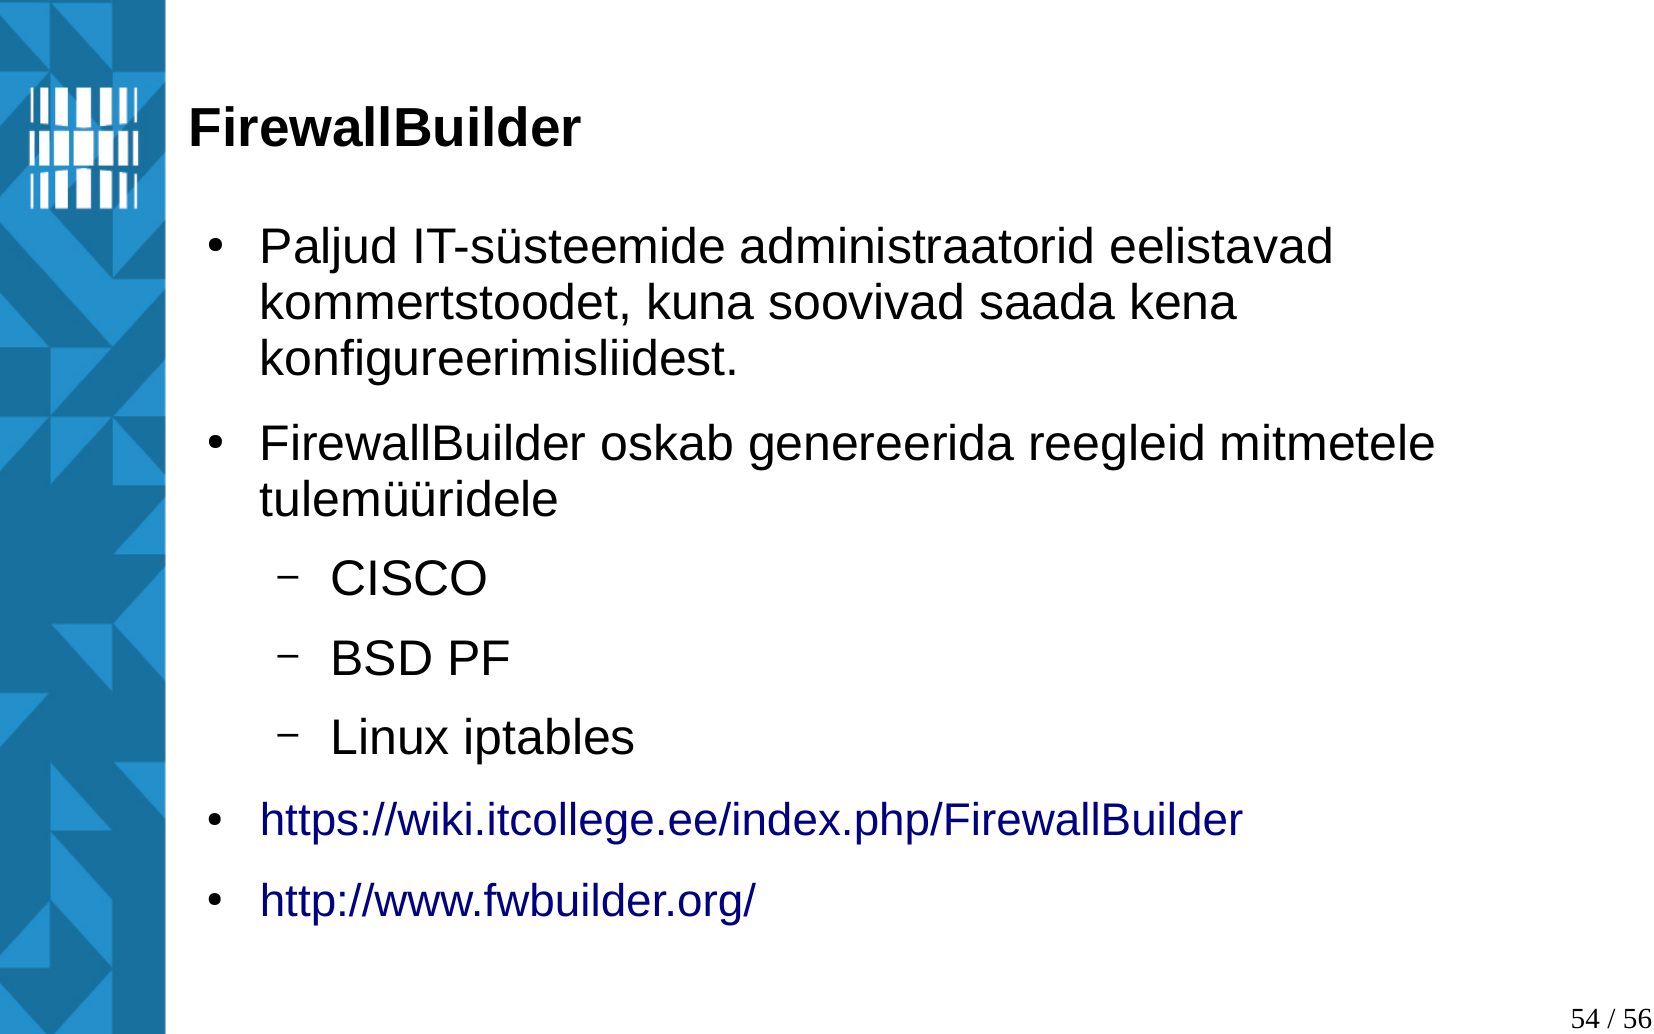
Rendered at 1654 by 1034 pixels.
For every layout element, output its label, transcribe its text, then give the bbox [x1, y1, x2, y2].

list Paljud IT-süsteemide administraatorid eelistavad kommertstoodet, kuna soovivad saada kena konfigureerimisliidest. FirewallBuilder oskab genereerida reegleid mitmetele tulemüüridele CISCO BSD PF Linux iptables https://wiki.itcollege.ee/index.php/FirewallBuilder http://www.fwbuilder.org/ [188, 218, 1595, 937]
title FirewallBuilder [188, 41, 1565, 214]
